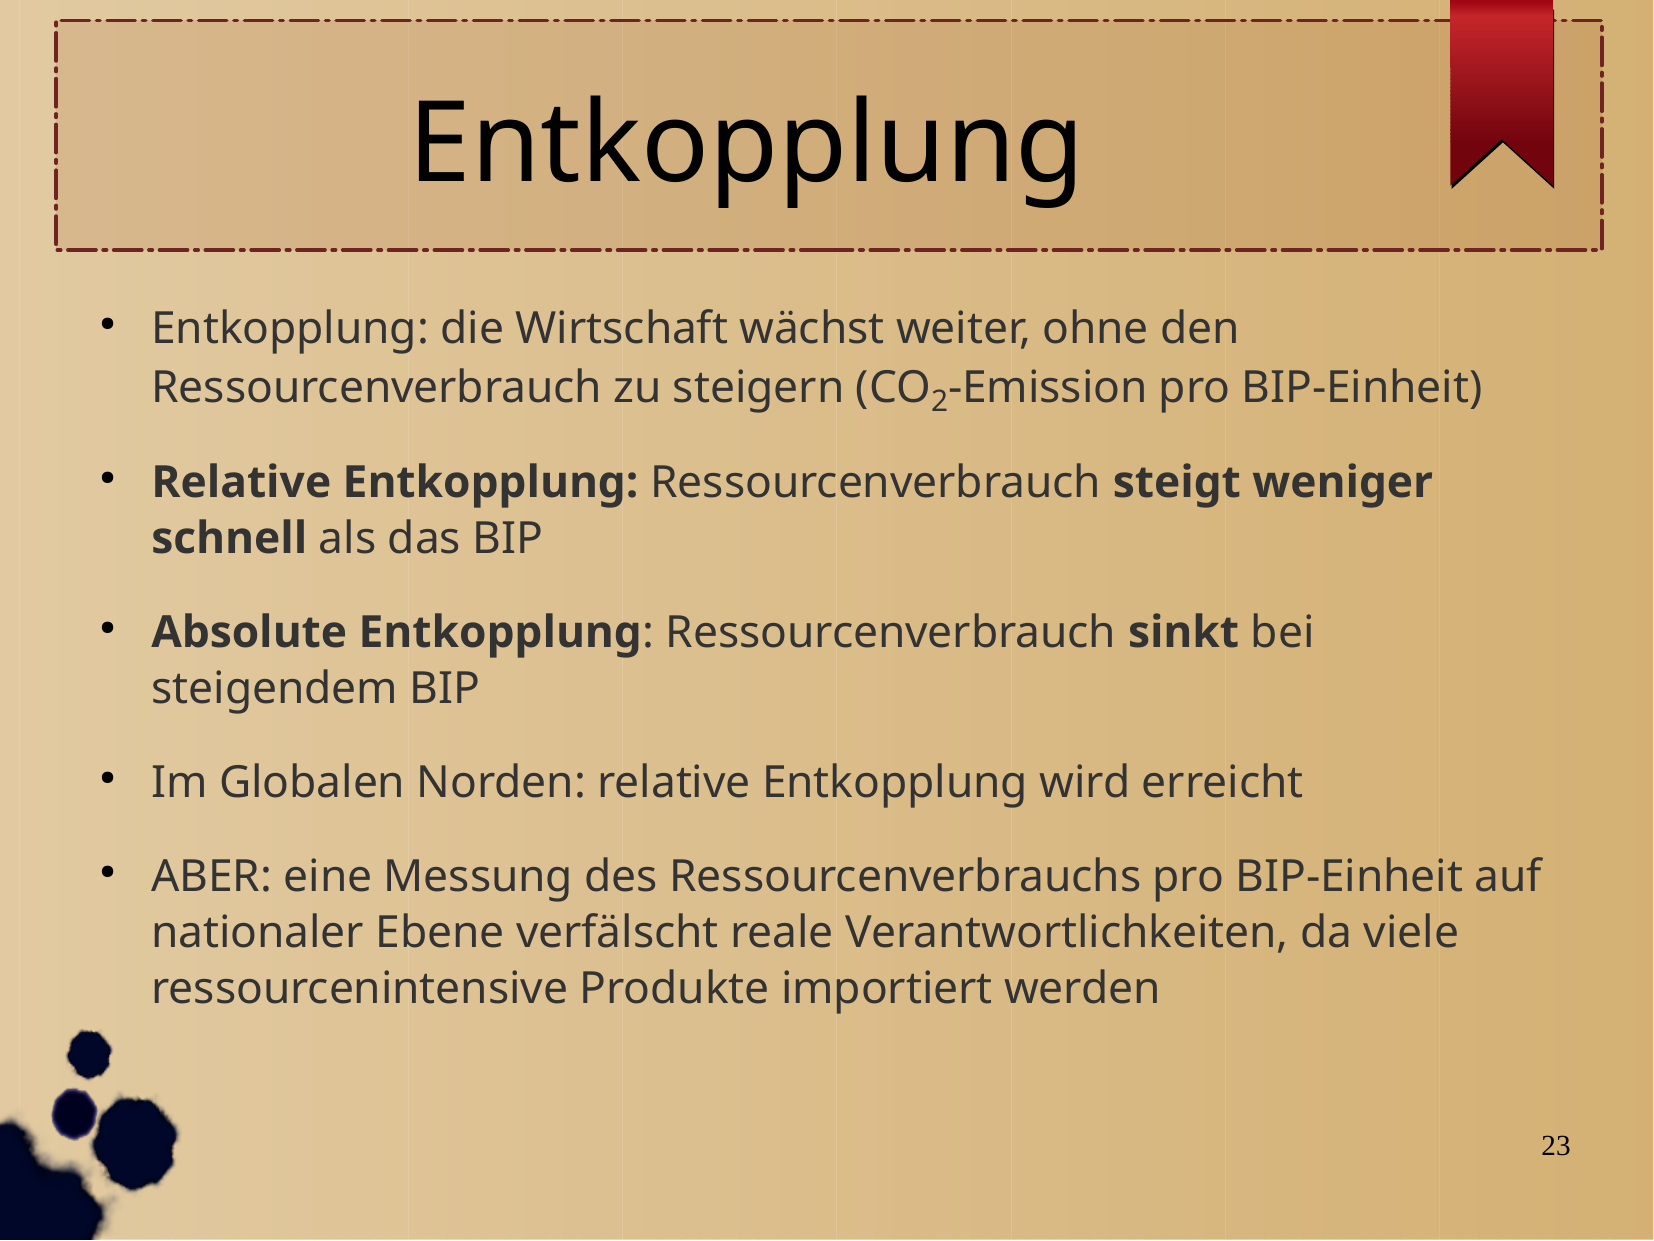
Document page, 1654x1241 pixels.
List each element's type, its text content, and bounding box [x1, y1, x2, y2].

title Entkopplung [82, 47, 1412, 229]
list Entkopplung: die Wirtschaft wächst weiter, ohne den Ressourcenverbrauch zu steigern (CO2-Emission pro BIP-Einheit) Relative Entkopplung: Ressourcenverbrauch steigt weniger schnell als das BIP Absolute Entkopplung: Ressourcenverbrauch sinkt bei steigendem BIP Im Globalen Norden: relative Entkopplung wird erreicht ABER: eine Messung des Ressourcenverbrauchs pro BIP-Einheit auf nationaler Ebene verfälscht reale Verantwortlichkeiten, da viele ressourcenintensive Produkte importiert werden [82, 299, 1571, 1019]
